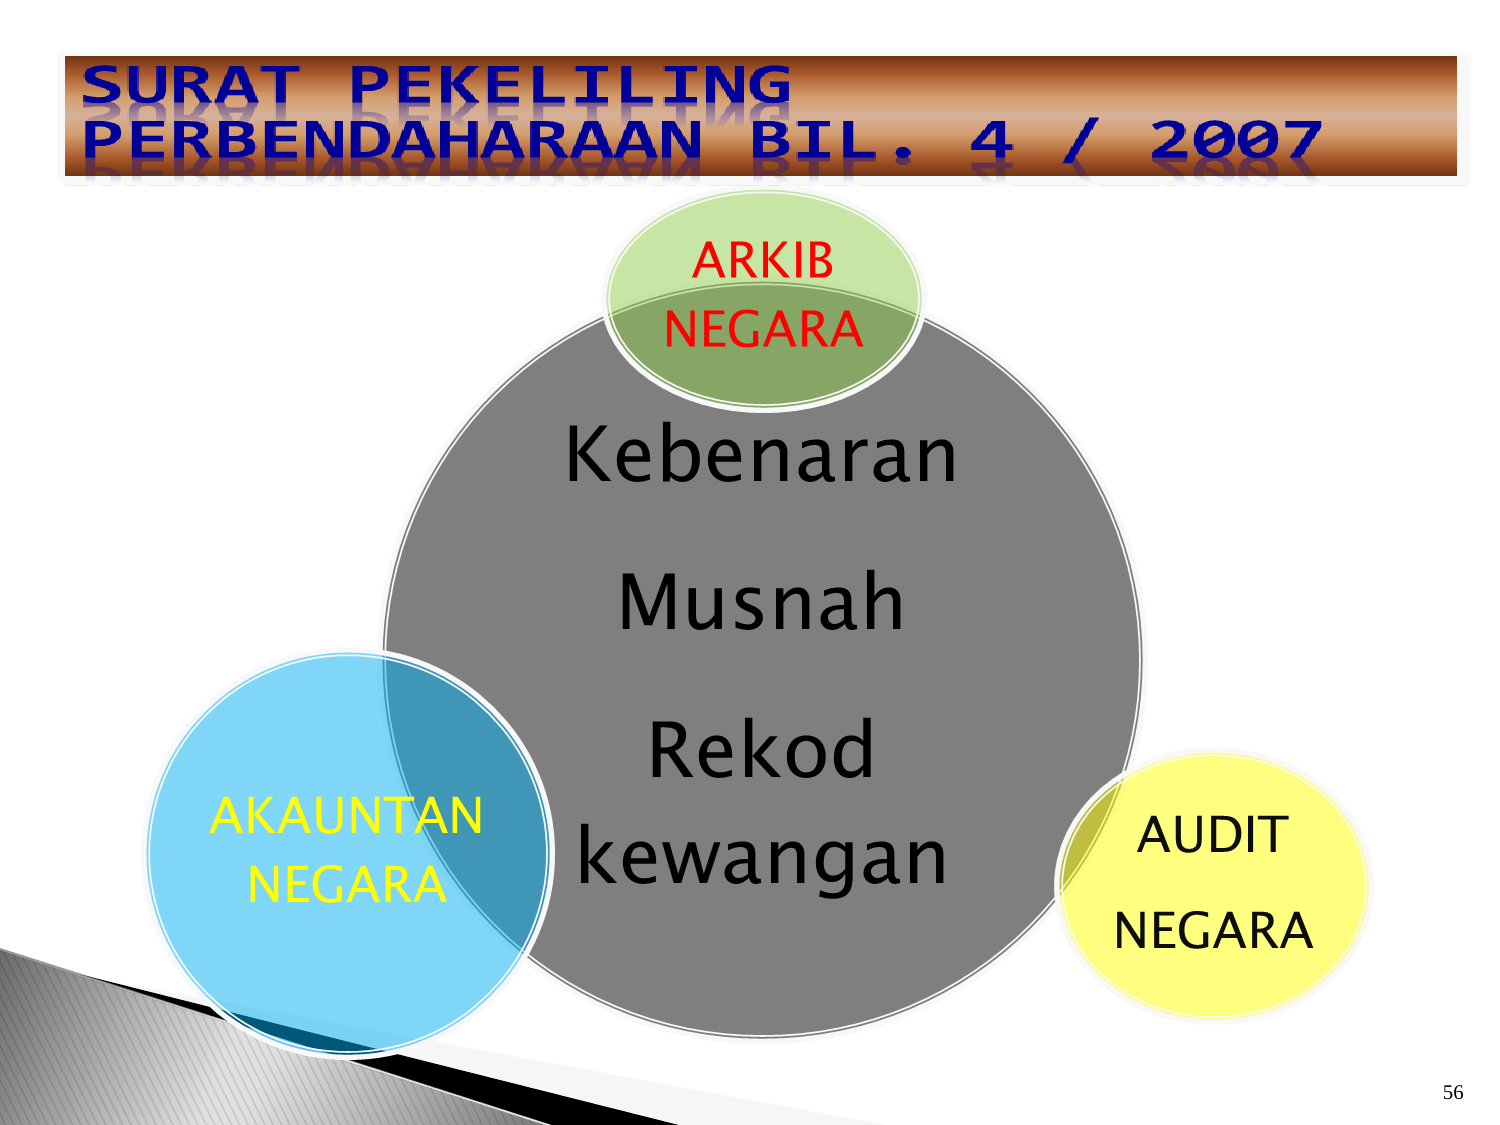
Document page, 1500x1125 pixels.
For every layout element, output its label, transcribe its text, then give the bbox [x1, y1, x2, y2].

text_box <number> [1418, 1051, 1479, 1112]
picture [0, 29, 1471, 1125]
